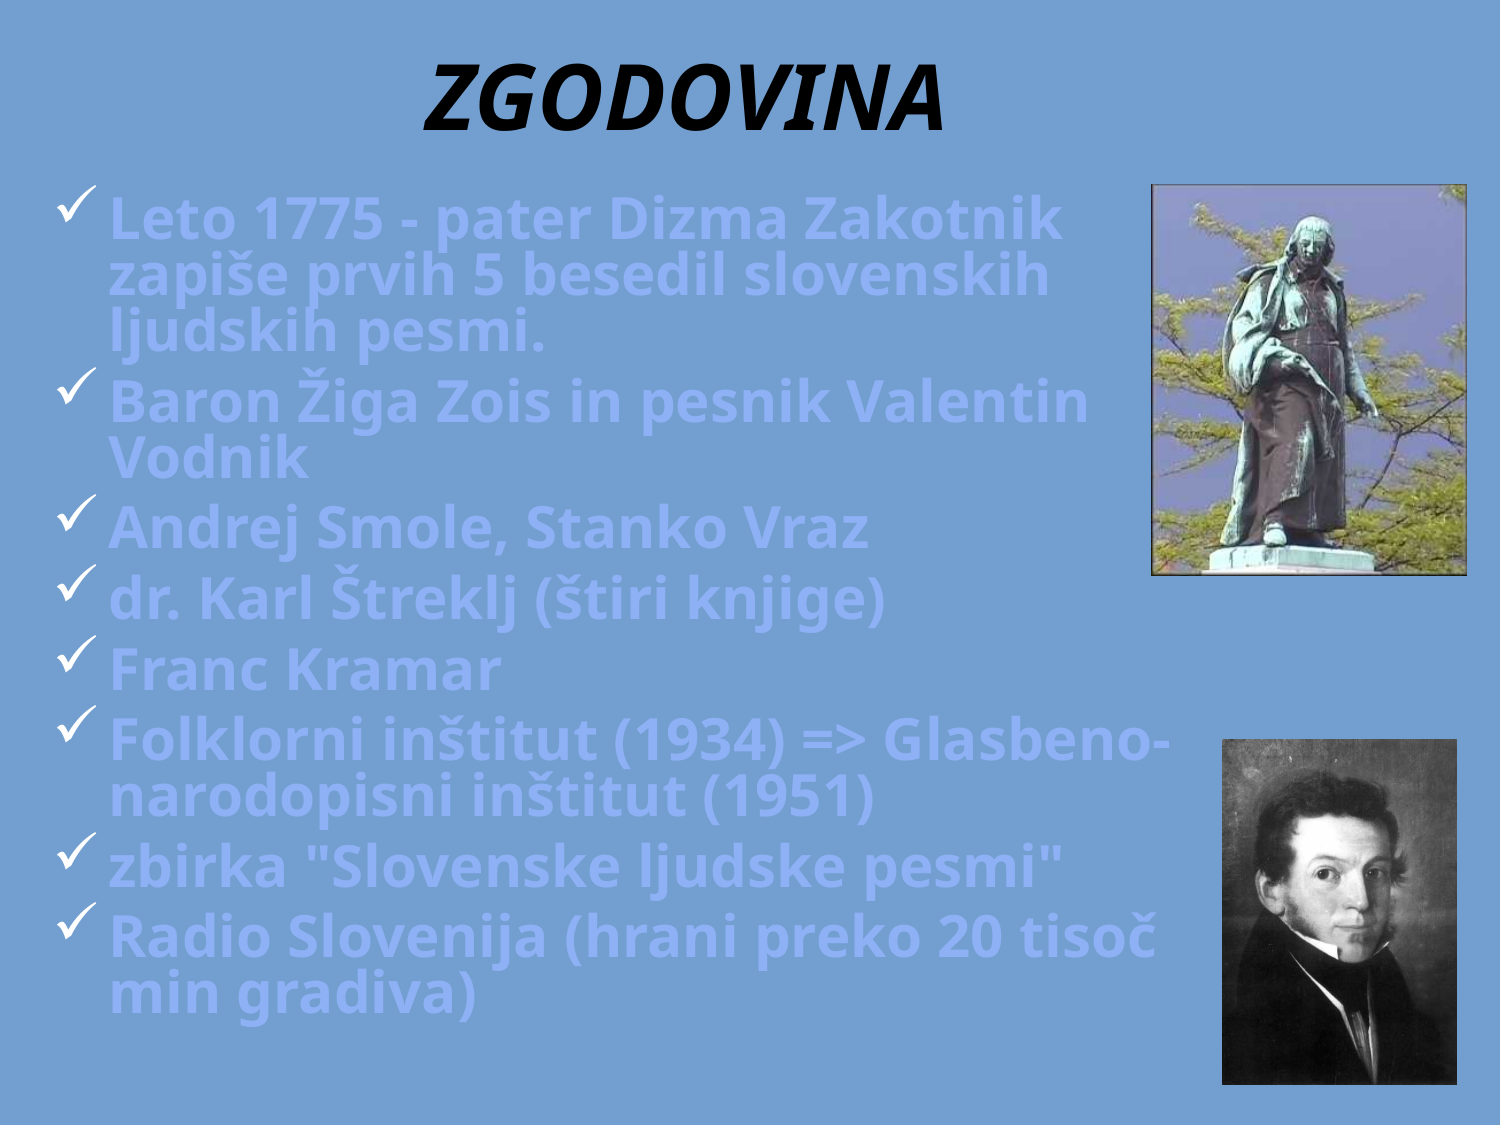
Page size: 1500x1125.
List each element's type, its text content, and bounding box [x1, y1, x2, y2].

picture [1151, 184, 1467, 576]
list Leto 1775 - pater Dizma Zakotnik zapiše prvih 5 besedil slovenskih ljudskih pesmi. Baron Žiga Zois in pesnik Valentin Vodnik Andrej Smole, Stanko Vraz dr. Karl Štreklj (štiri knjige) Franc Kramar Folklorni inštitut (1934) => Glasbeno-narodopisni inštitut (1951) zbirka "Slovenske ljudske pesmi" Radio Slovenija (hrani preko 20 tisoč min gradiva) [37, 187, 1223, 1050]
title ZGODOVINA [375, 0, 1000, 187]
picture [1222, 739, 1457, 1085]
